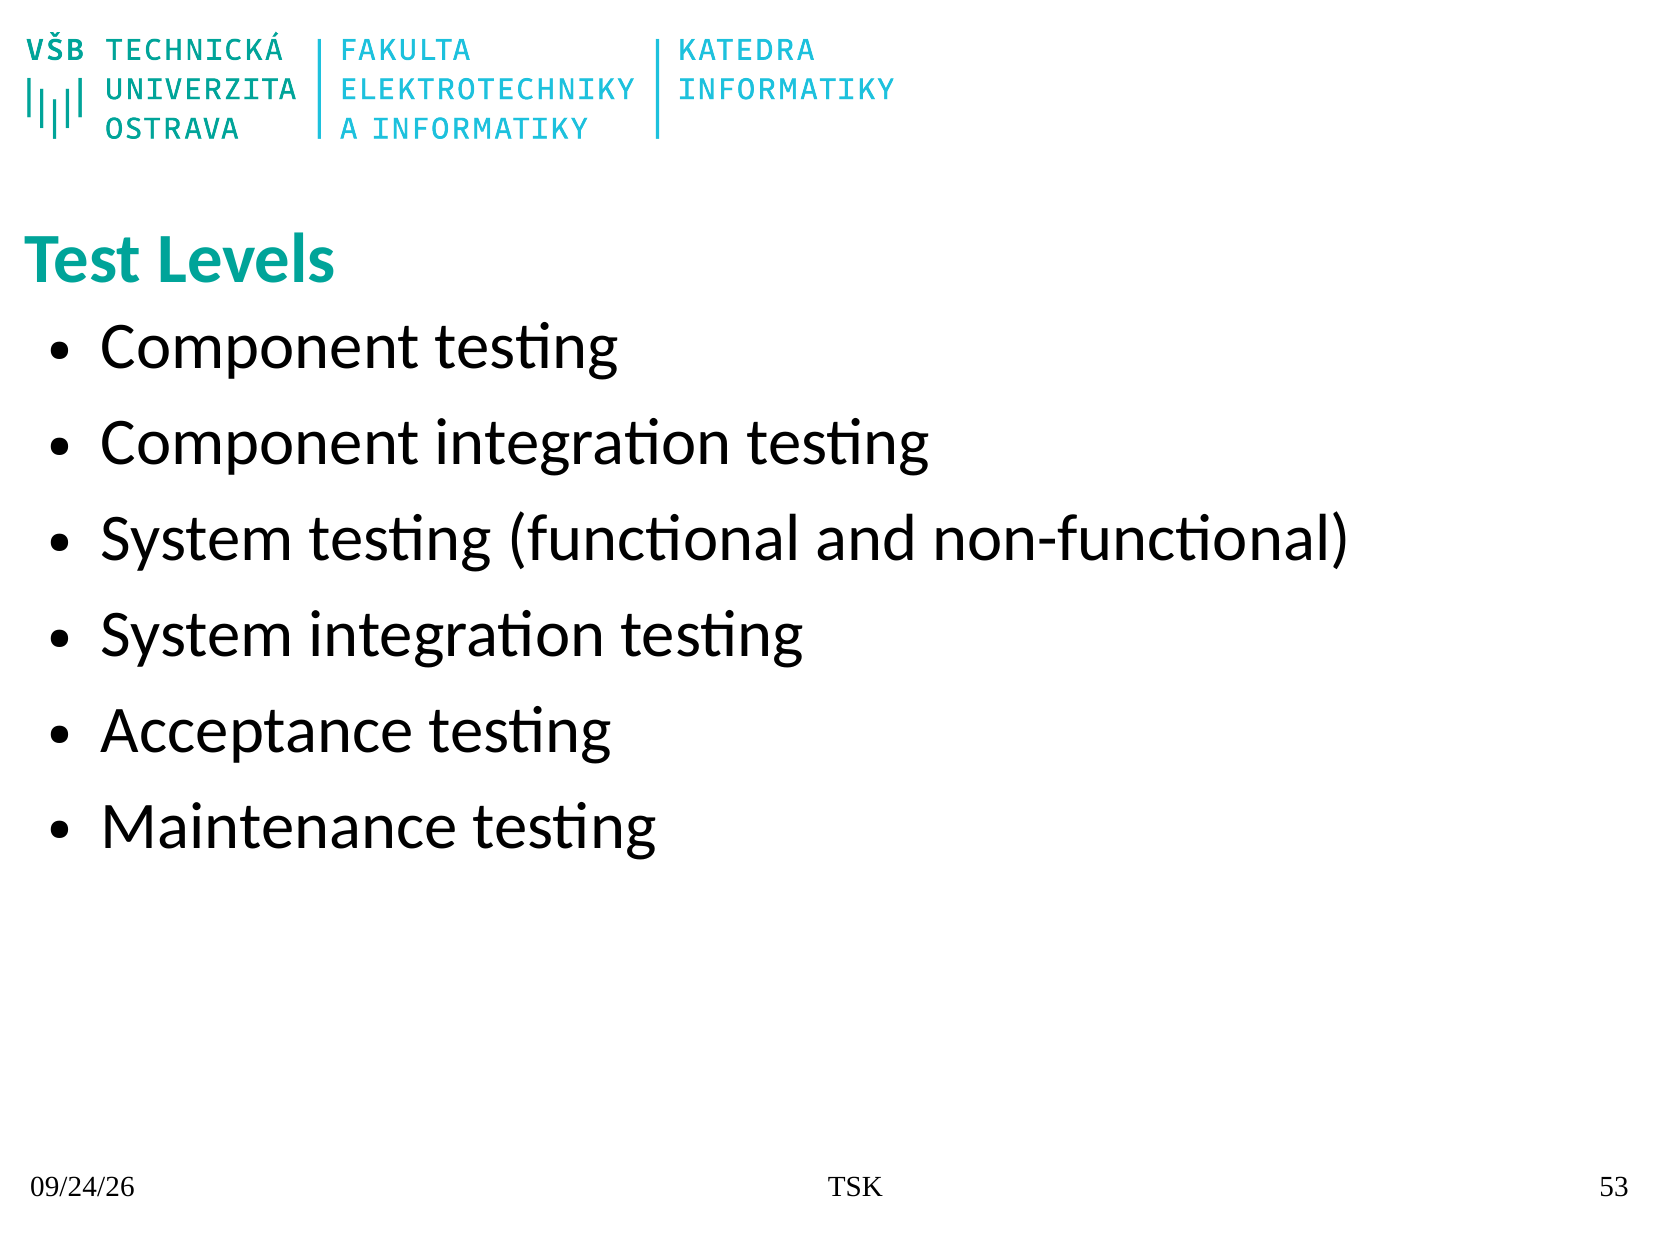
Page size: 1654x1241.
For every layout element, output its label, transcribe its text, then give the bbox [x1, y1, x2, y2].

title Test Levels [24, 169, 1629, 300]
list Component testing Component integration testing System testing (functional and non-functional) System integration testing Acceptance testing Maintenance testing [30, 318, 1629, 1146]
picture [26, 31, 894, 139]
